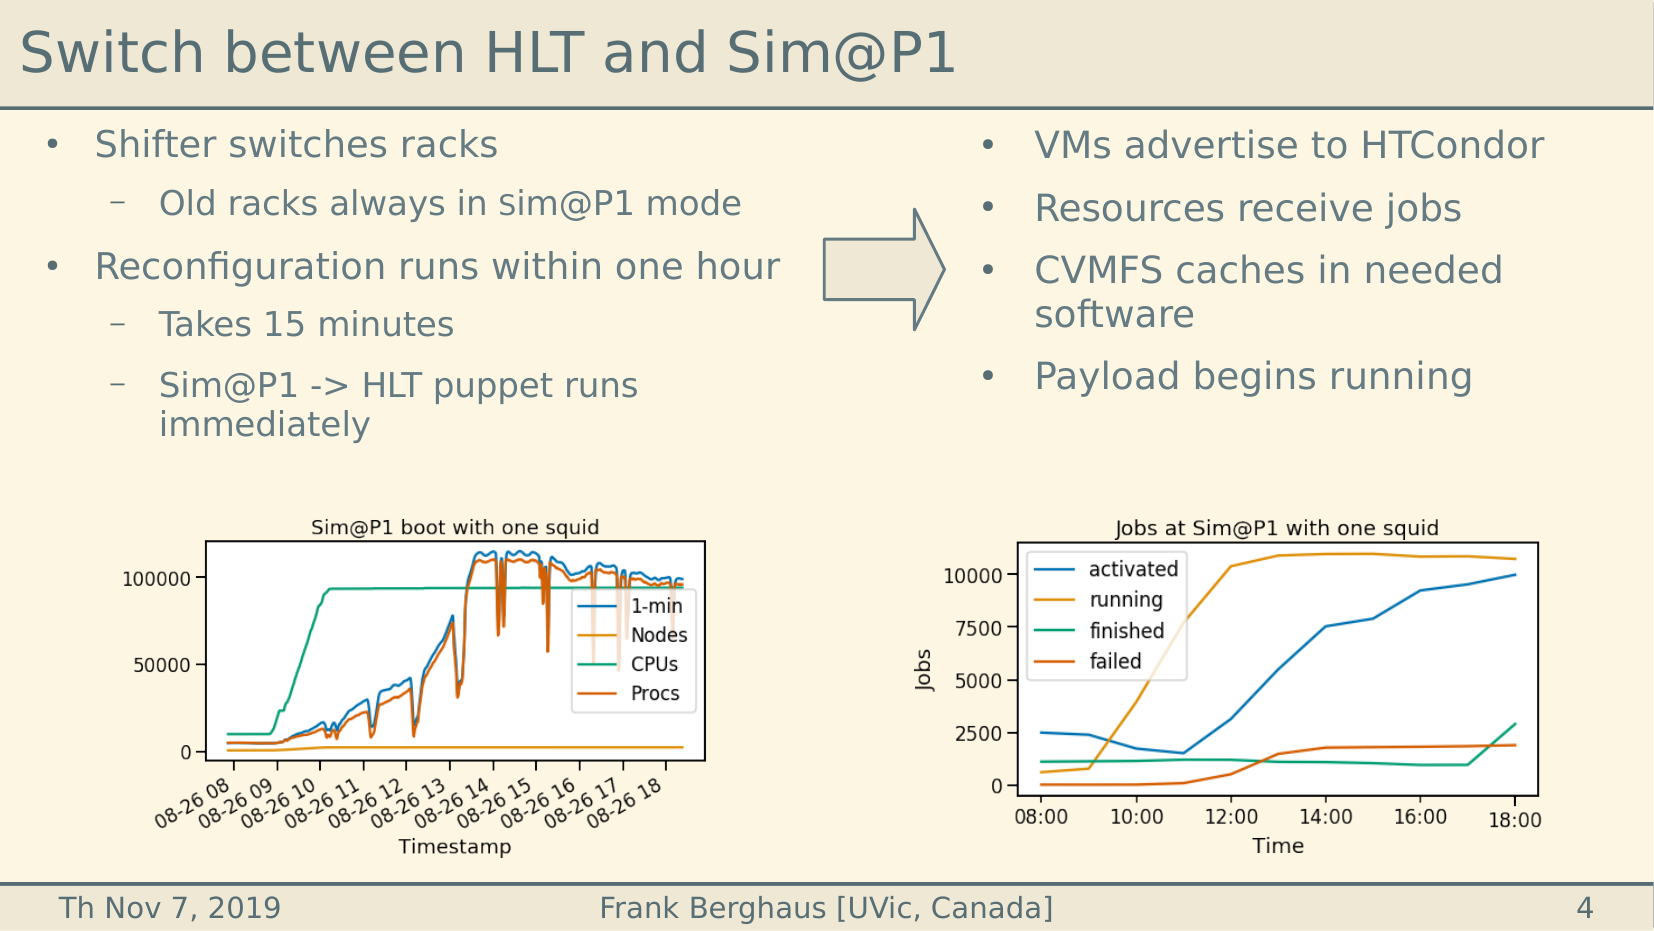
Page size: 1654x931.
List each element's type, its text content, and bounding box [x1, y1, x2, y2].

picture [908, 511, 1557, 866]
title Switch between HLT and Sim@P1 [2, 0, 1654, 107]
list VMs advertise to HTCondor Resources receive jobs CVMFS caches in needed software Payload begins running [963, 123, 1574, 478]
list Shifter switches racks Old racks always in Sim@P1 mode Reconfiguration runs within one hour Takes 15 minutes Sim@P1 -> HLT puppet runs immediately [30, 123, 806, 478]
text_box [824, 208, 945, 330]
picture [113, 511, 723, 866]
